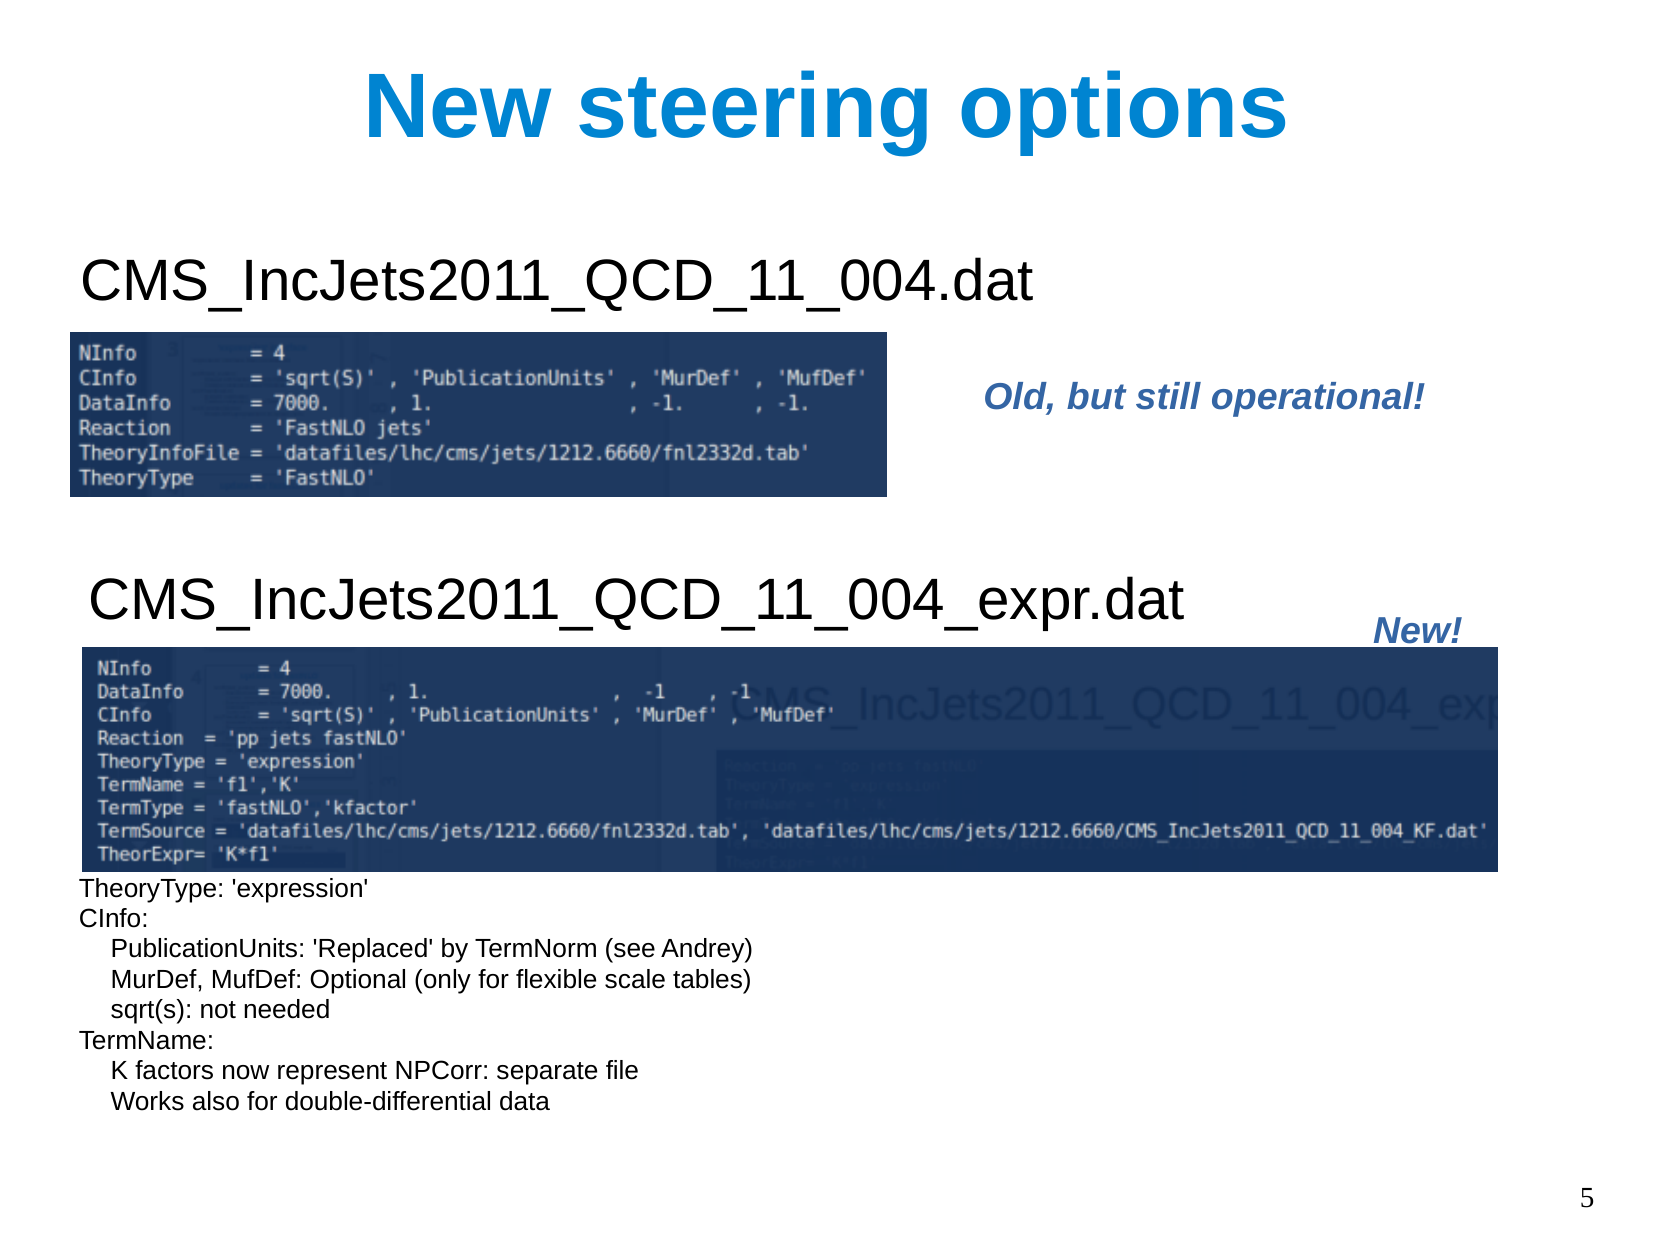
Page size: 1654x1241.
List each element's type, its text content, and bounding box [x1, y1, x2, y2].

text_box TheoryType: 'expression' CInfo: PublicationUnits: 'Replaced' by TermNorm (see Andrey) MurDef, MufDef: Optional (only for flexible scale tables) sqrt(s): not needed TermName: K factors now represent NPCorr: separate file Works also for double-differential data [70, 874, 1477, 1123]
text_box New! [1358, 602, 1478, 647]
picture [70, 332, 887, 497]
title New steering options [23, 35, 1630, 178]
picture [82, 647, 1498, 872]
text_box CMS_IncJets2011_QCD_11_004.dat [62, 248, 1217, 329]
text_box CMS_IncJets2011_QCD_11_004_expr.dat [70, 566, 1225, 648]
text_box Old, but still operational! [968, 368, 1441, 426]
